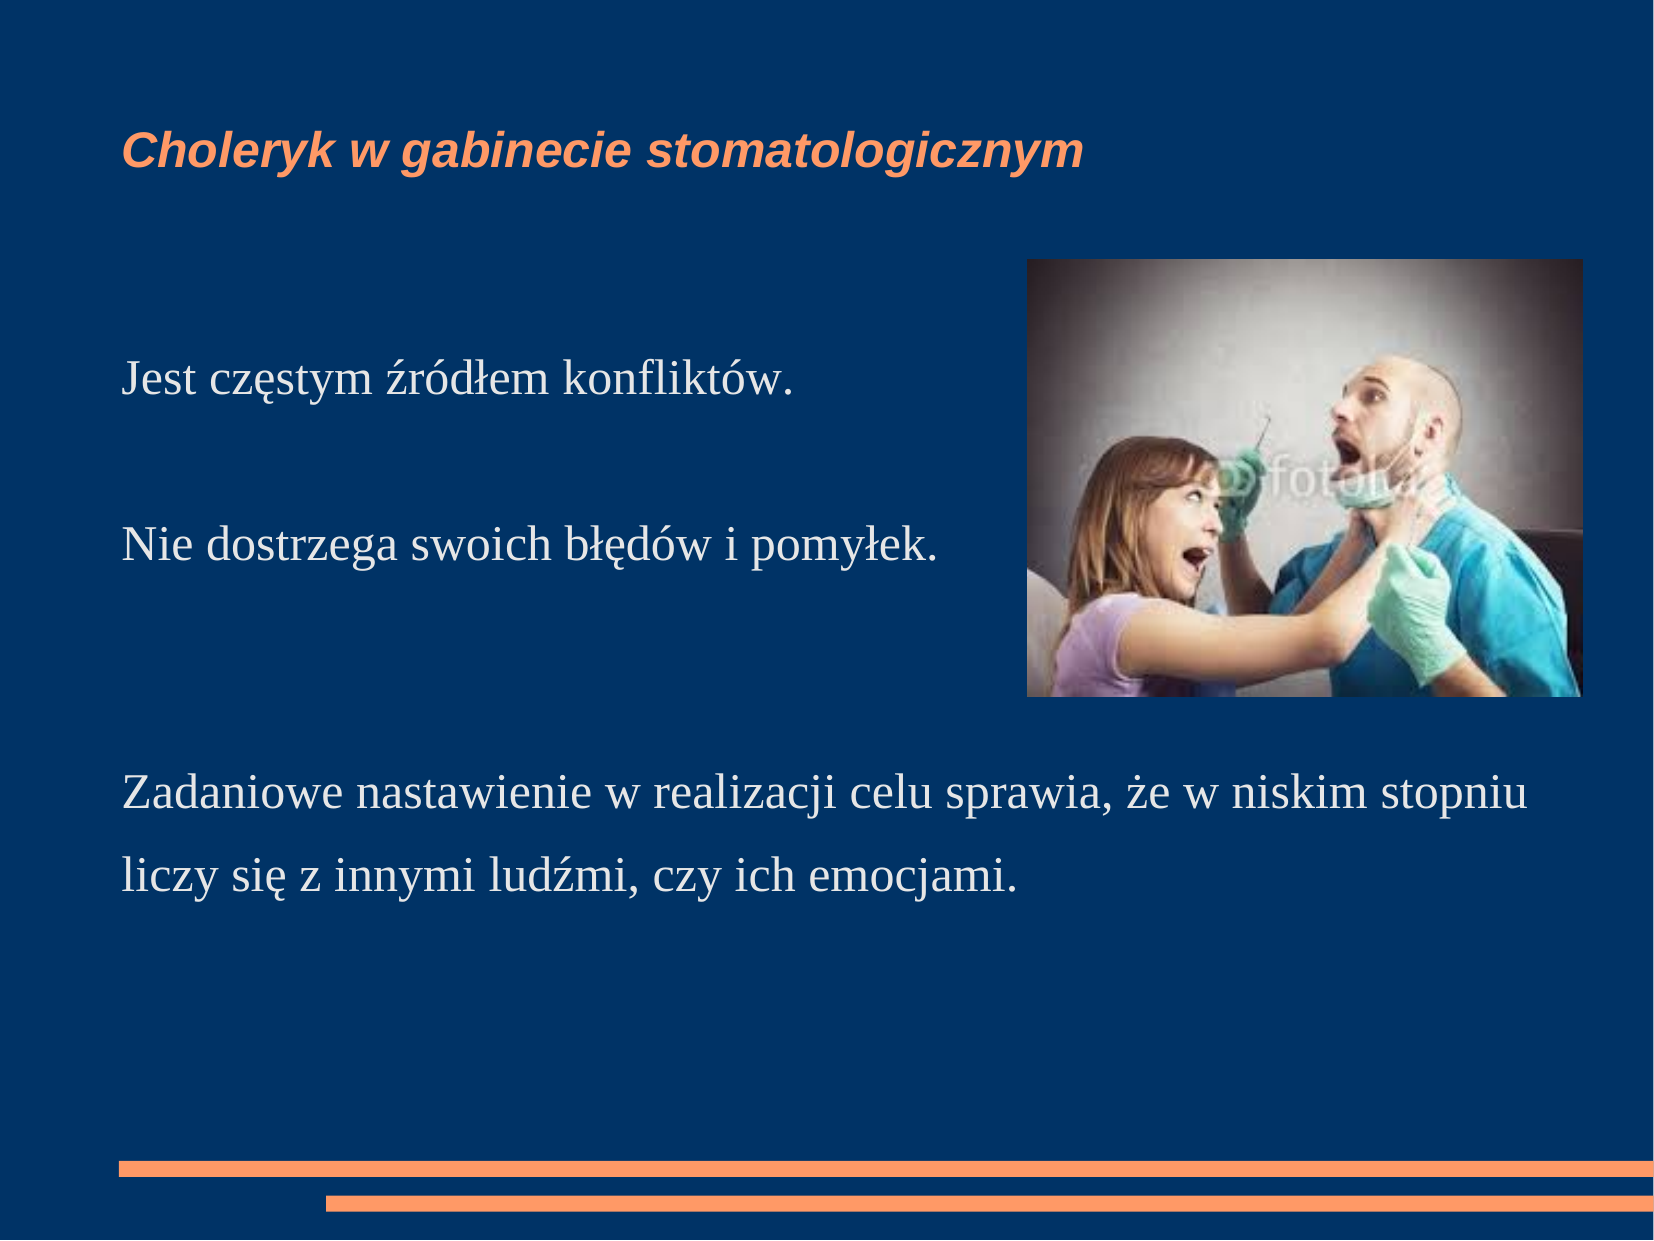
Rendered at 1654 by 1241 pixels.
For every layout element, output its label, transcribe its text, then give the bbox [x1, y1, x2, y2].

picture [1027, 259, 1583, 697]
list Jest częstym źródłem konfliktów. Nie dostrzega swoich błędów i pomyłek. Zadaniowe nastawienie w realizacji celu sprawia, że w niskim stopniu liczy się z innymi ludźmi, czy ich emocjami. [121, 322, 1561, 1132]
title Choleryk w gabinecie stomatologicznym [121, 46, 1534, 254]
